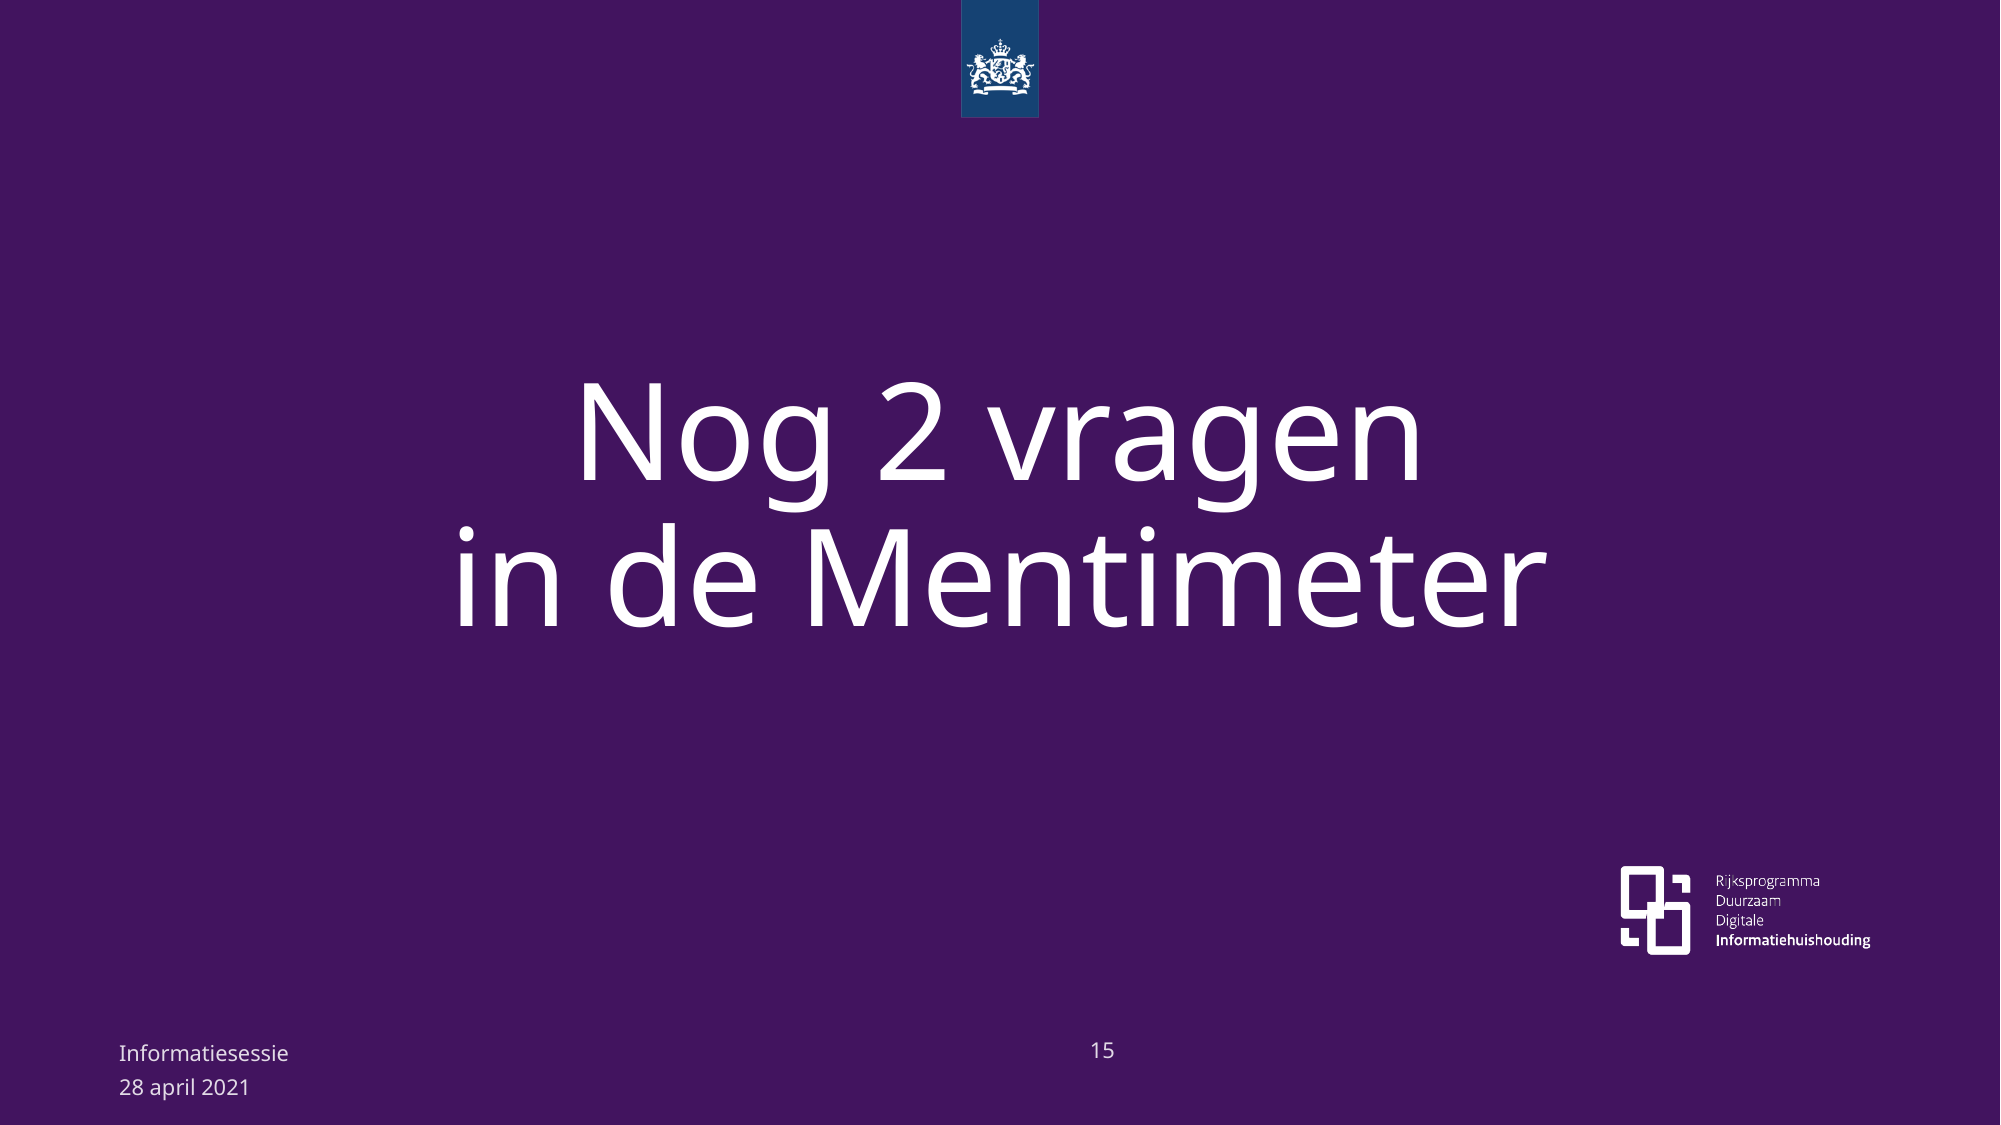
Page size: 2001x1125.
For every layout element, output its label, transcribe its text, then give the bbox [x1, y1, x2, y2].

text_box 28 april 2021 [104, 1074, 925, 1117]
text_box 15 [1074, 1020, 1897, 1074]
text_box Informatiesessie [104, 1020, 925, 1074]
title Nog 2 vragen in de Mentimeter [104, 172, 1897, 664]
